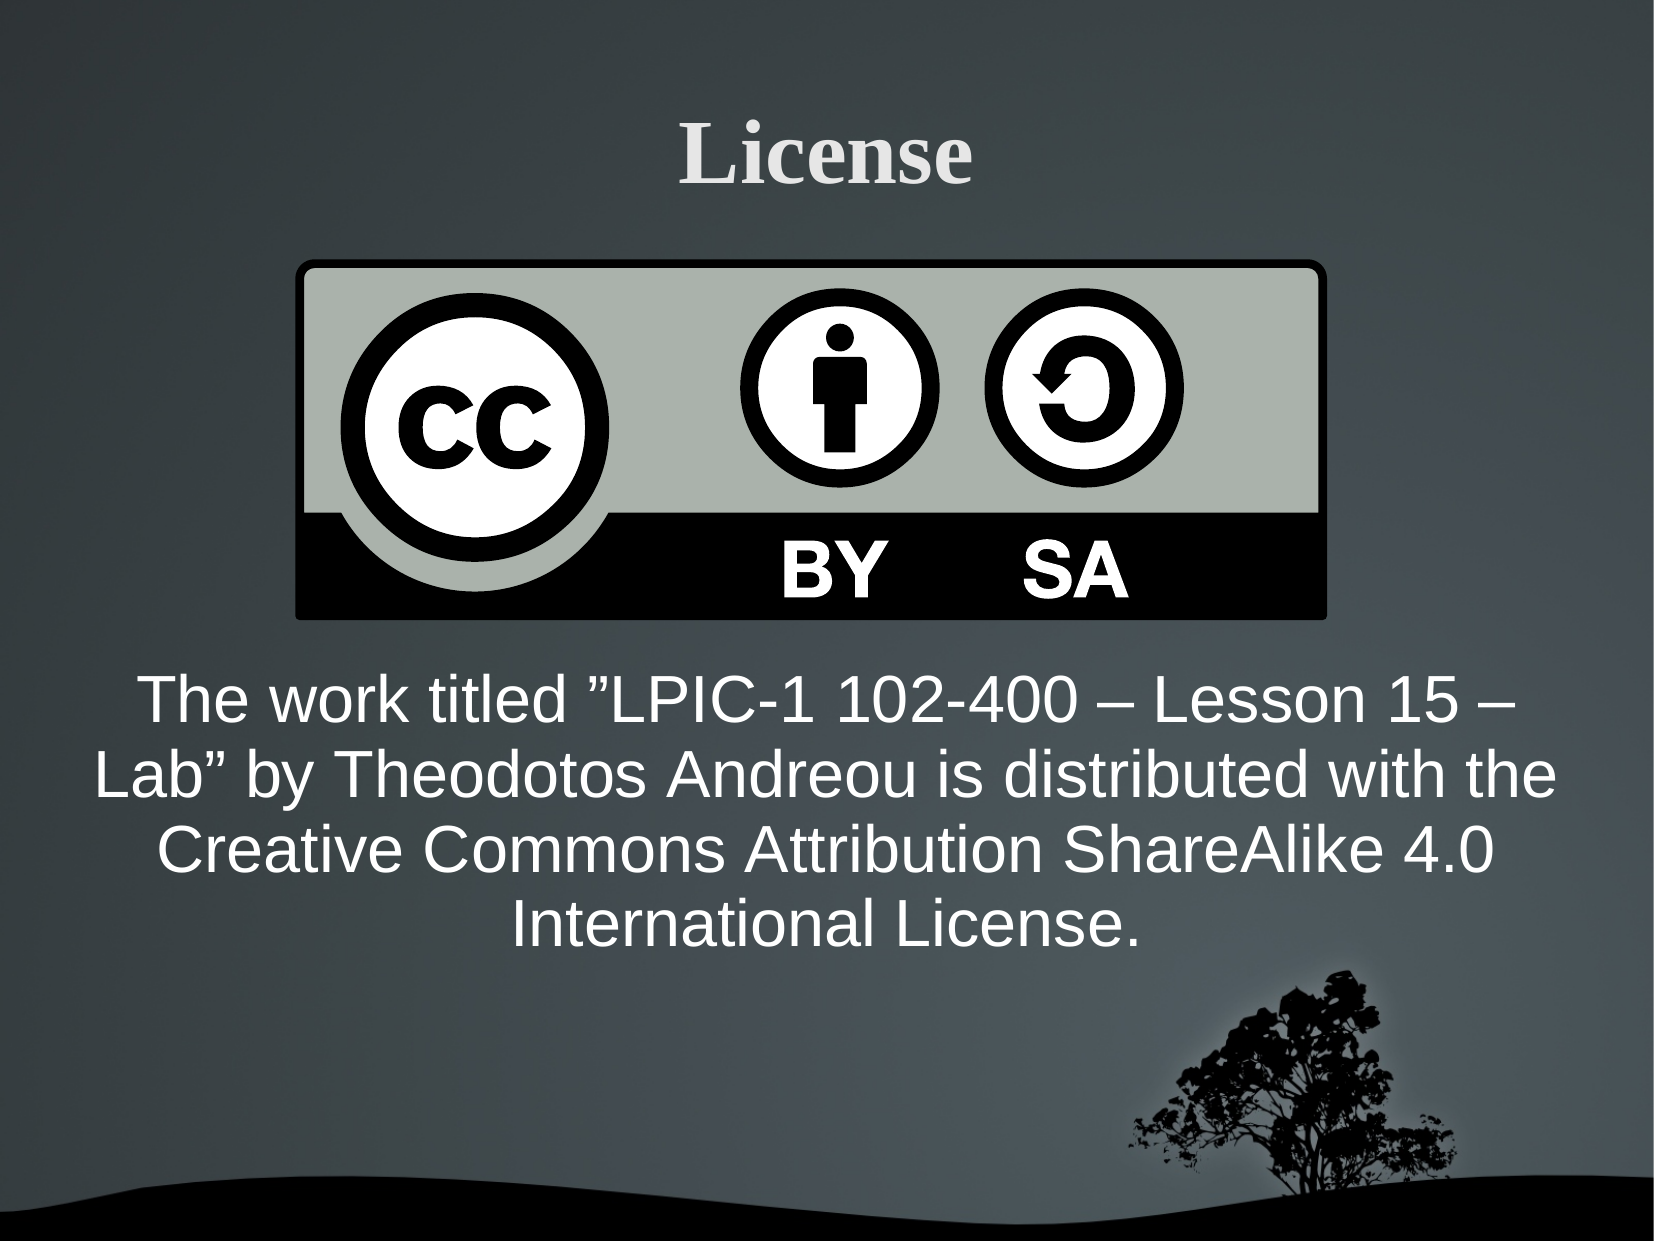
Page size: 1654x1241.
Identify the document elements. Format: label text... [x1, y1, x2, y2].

title License [82, 49, 1571, 257]
picture [0, 0, 1654, 1241]
subtitle The work titled ”LPIC-1 102-400 – Lesson 15 – Lab” by Theodotos Andreou is distributed with the Creative Commons Attribution ShareAlike 4.0 International License. [82, 290, 1571, 1109]
